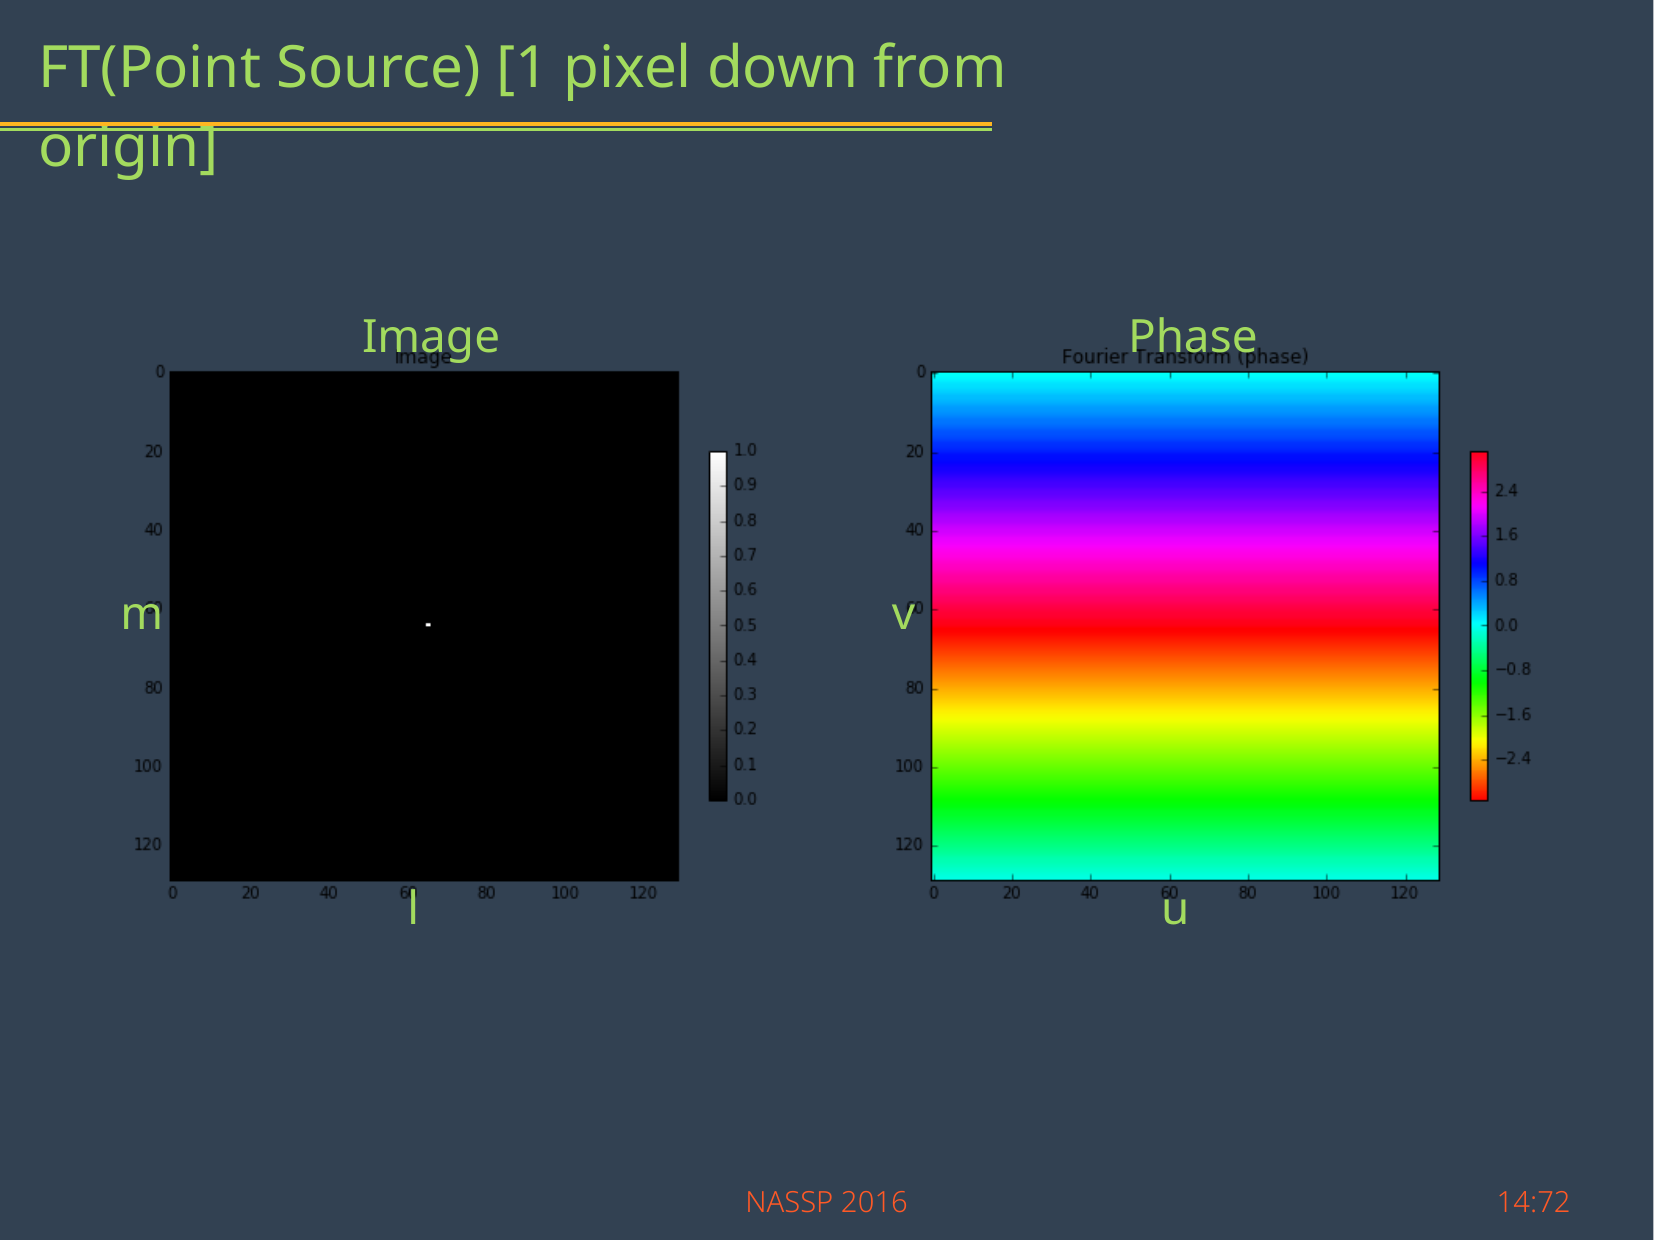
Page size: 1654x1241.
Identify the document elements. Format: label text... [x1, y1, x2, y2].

text_box m [76, 572, 207, 643]
text_box u [1110, 868, 1241, 938]
text_box l [348, 868, 479, 938]
text_box FT(Point Source) [1 pixel down from origin] [23, 17, 1182, 103]
text_box Phase [992, 296, 1394, 367]
text_box v [838, 572, 969, 643]
text_box Image [230, 296, 632, 367]
picture [123, 337, 1542, 913]
